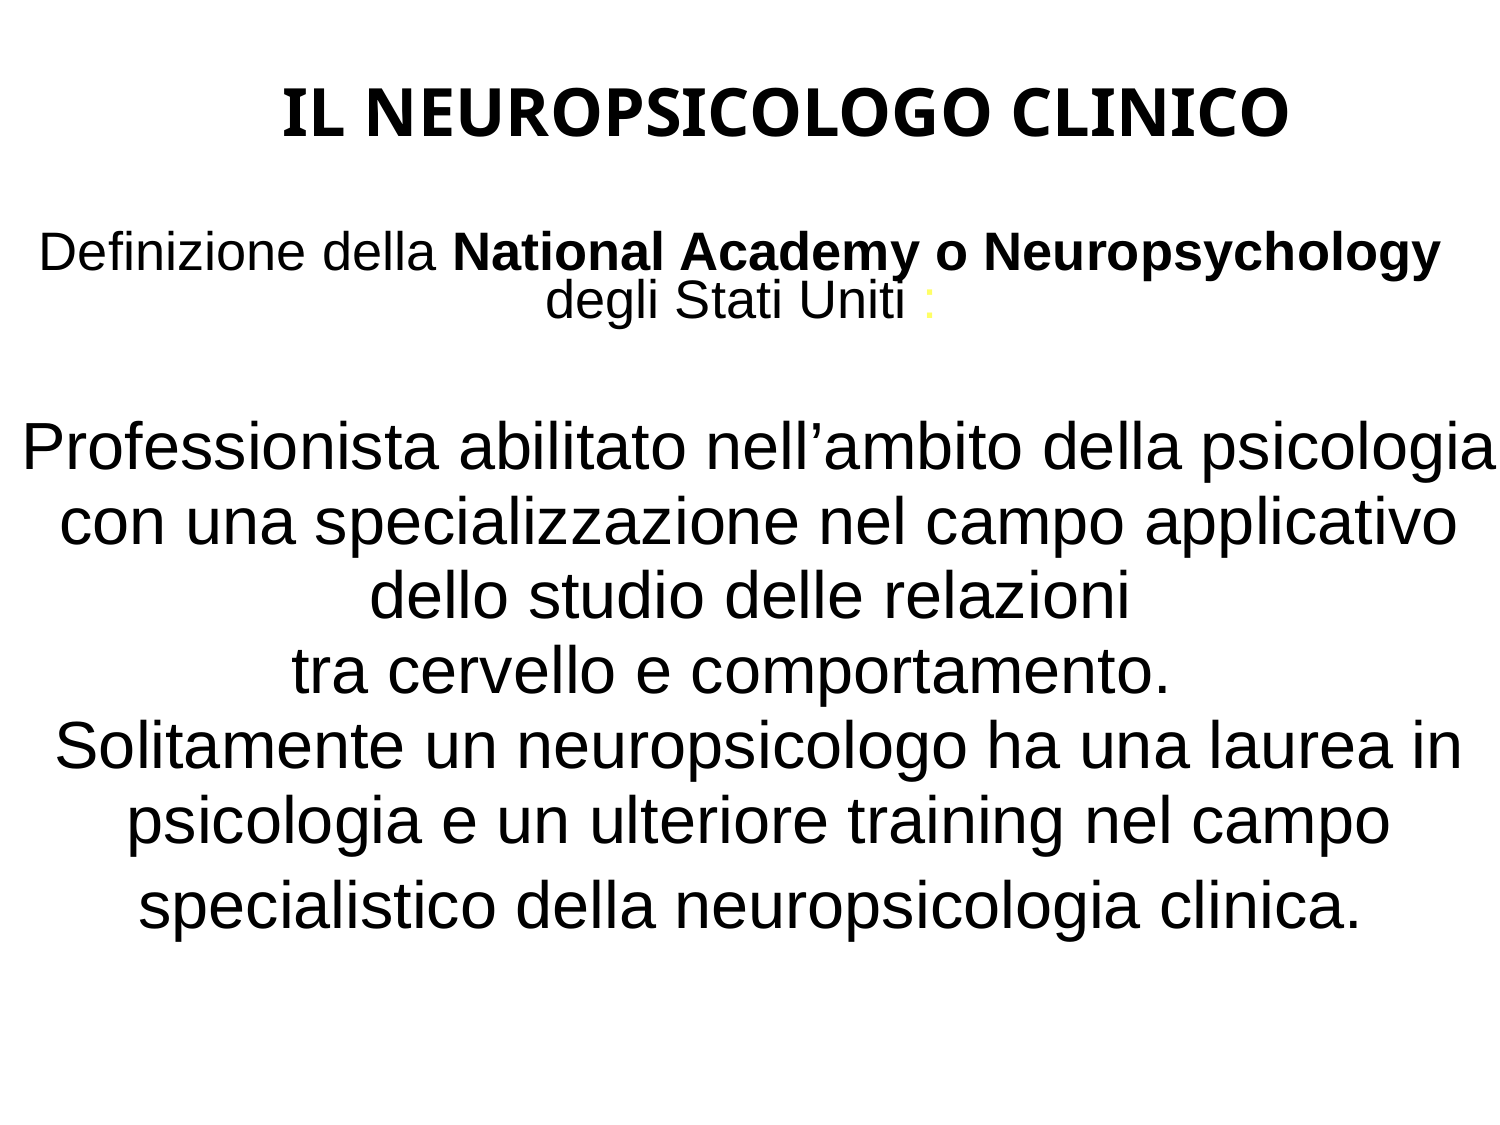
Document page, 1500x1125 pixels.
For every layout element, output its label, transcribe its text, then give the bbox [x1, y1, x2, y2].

text_box IL NEUROPSICOLOGO CLINICO [247, 57, 1347, 154]
text_box Professionista abilitato nell’ambito della psicologia con una specializzazione nel campo applicativo dello studio delle relazioni tra cervello e comportamento. Solitamente un neuropsicologo ha una laurea in psicologia e un ulteriore training nel campo specialistico della neuropsicologia clinica. [0, 401, 1500, 1096]
text_box Definizione della National Academy o Neuropsychology degli Stati Uniti : [5, 224, 1477, 367]
